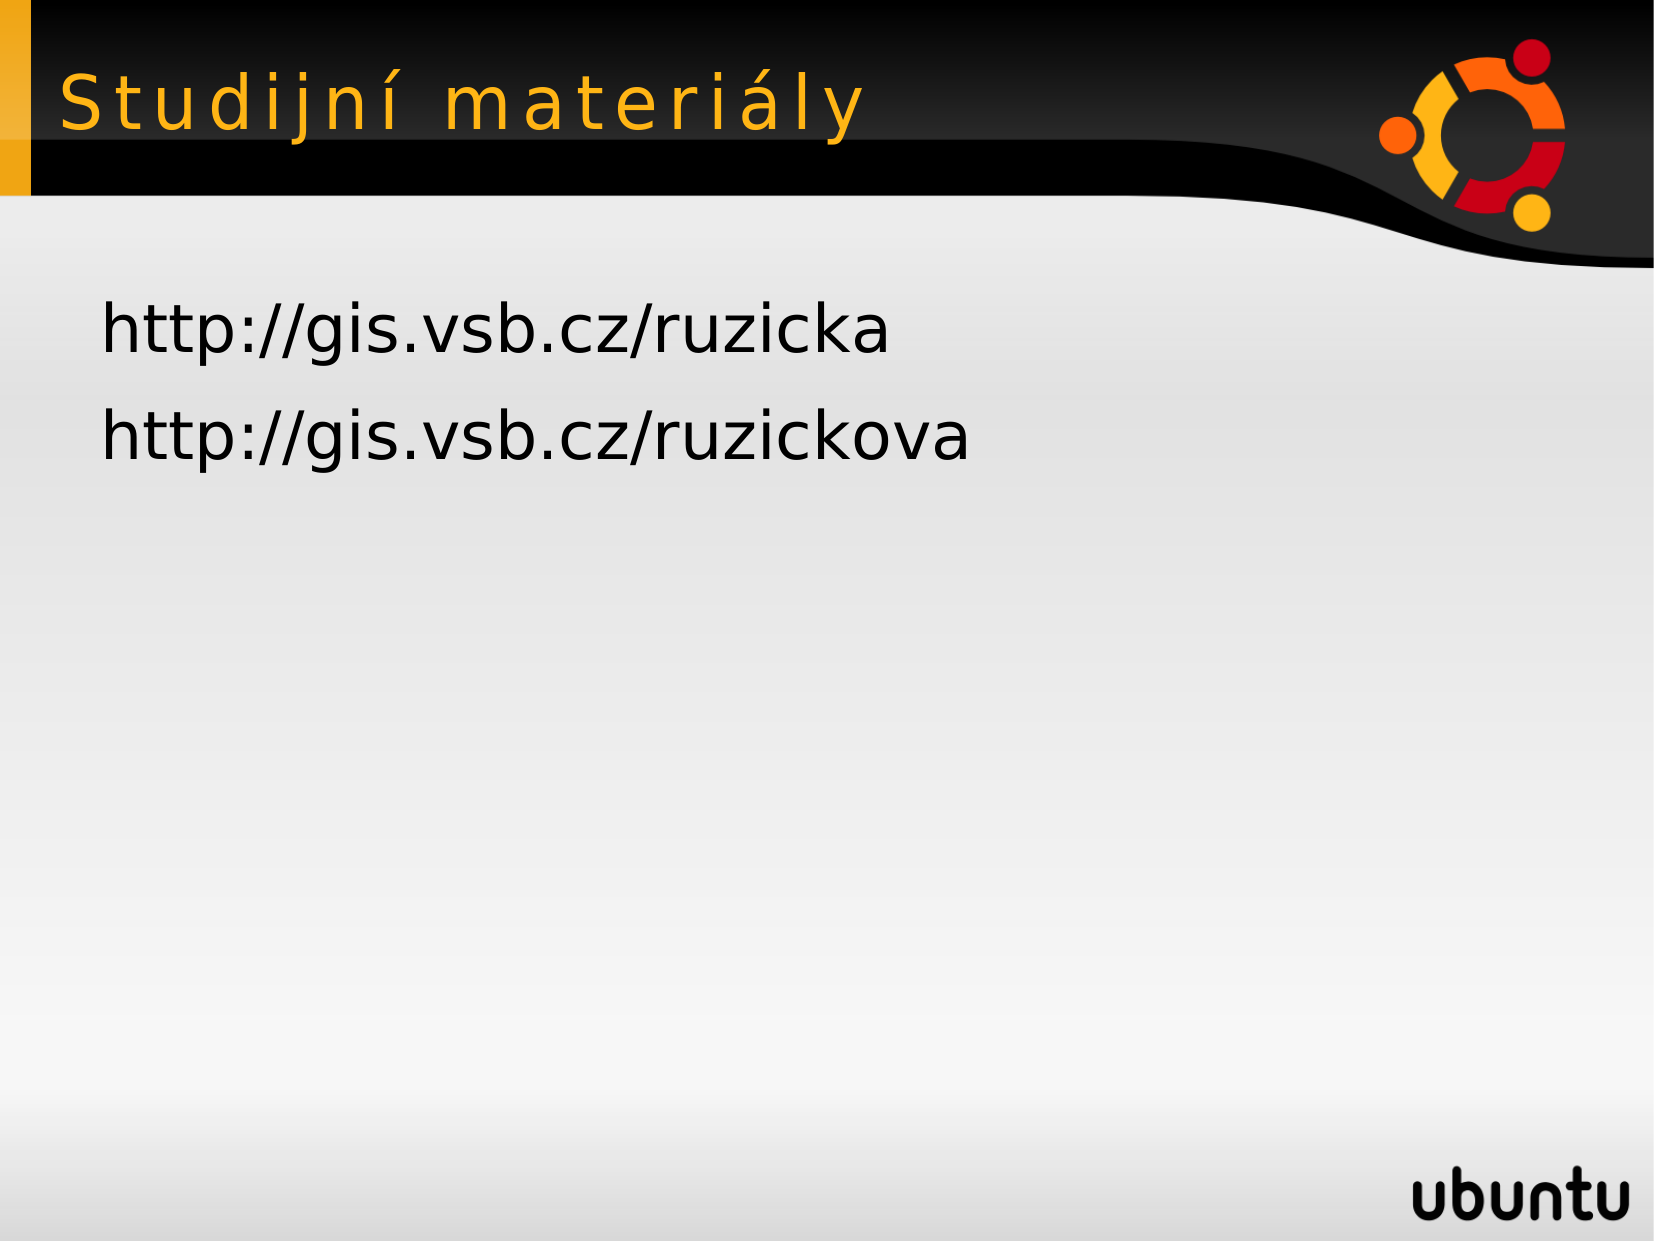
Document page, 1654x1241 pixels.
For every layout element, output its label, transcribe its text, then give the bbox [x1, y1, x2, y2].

title Studijní materiály [59, 29, 1270, 178]
picture [0, 0, 1654, 1241]
list http://gis.vsb.cz/ruzicka http://gis.vsb.cz/ruzickova [82, 290, 1571, 1109]
